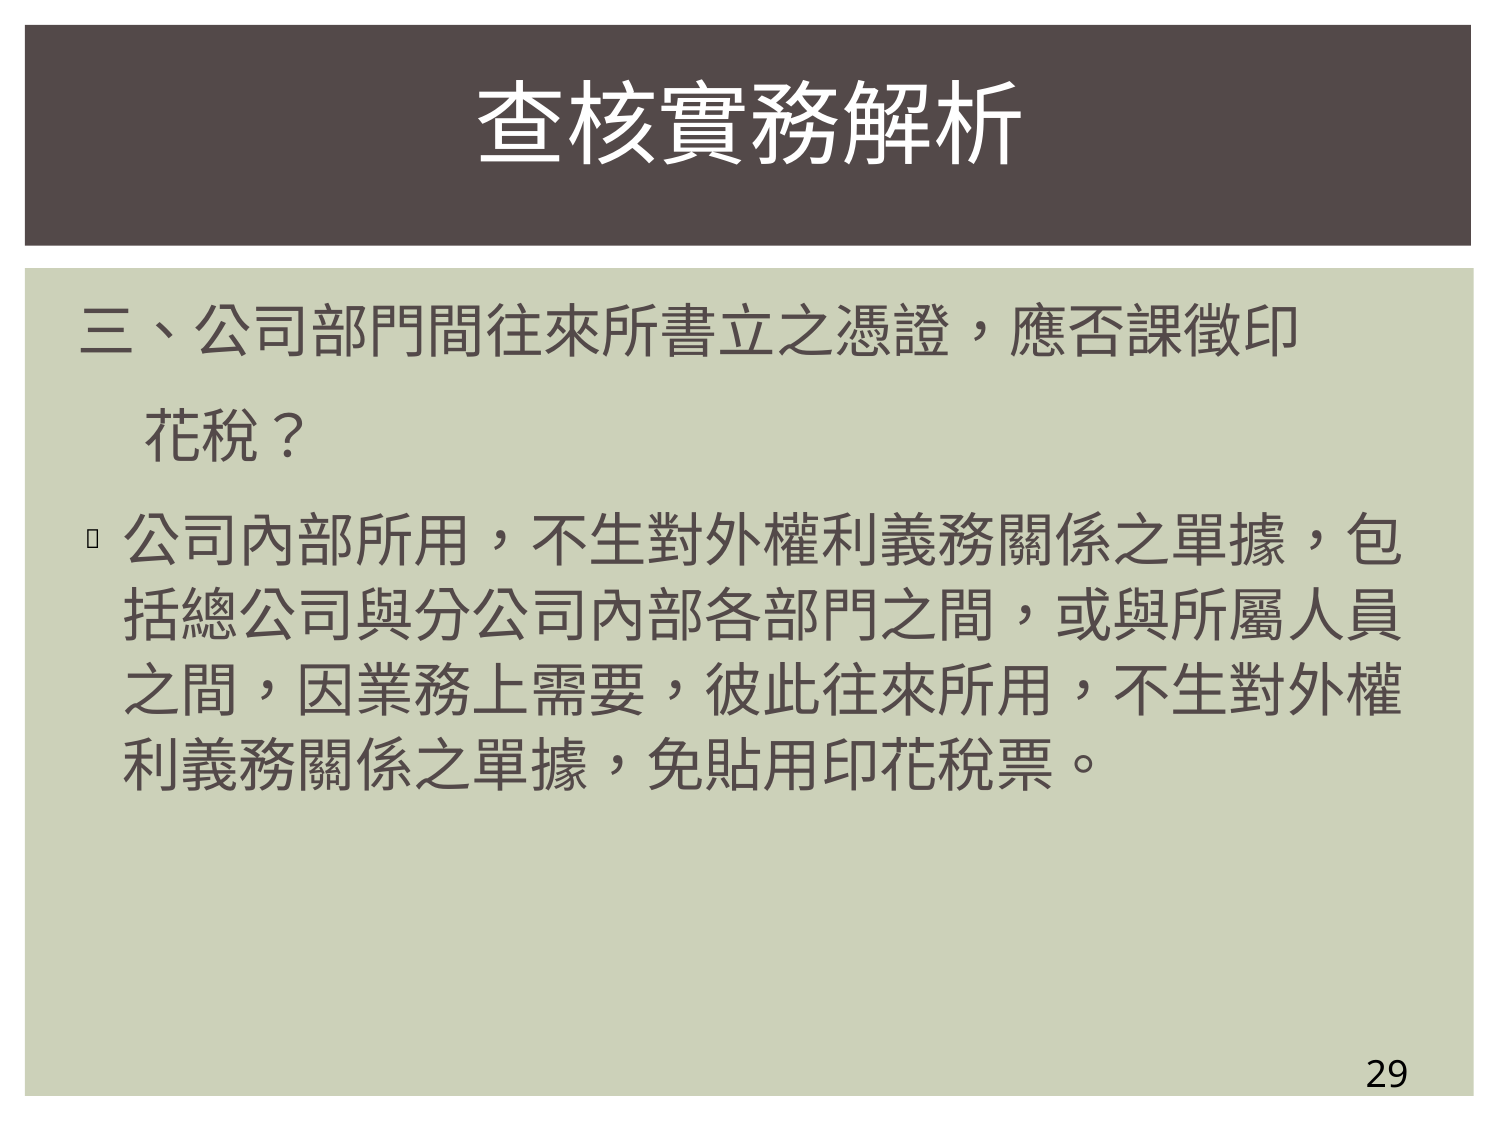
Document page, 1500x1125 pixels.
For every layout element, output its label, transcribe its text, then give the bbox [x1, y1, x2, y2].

title 查核實務解析 [62, 58, 1438, 232]
list 三、公司部門間往來所書立之憑證，應否課徵印 花稅？ 公司內部所用，不生對外權利義務關係之單據，包括總公司與分公司內部各部門之間，或與所屬人員之間，因業務上需要，彼此往來所用，不生對外權利義務關係之單據，免貼用印花稅票。 [62, 281, 1442, 1005]
slide_number <編號> [1350, 1042, 1447, 1088]
